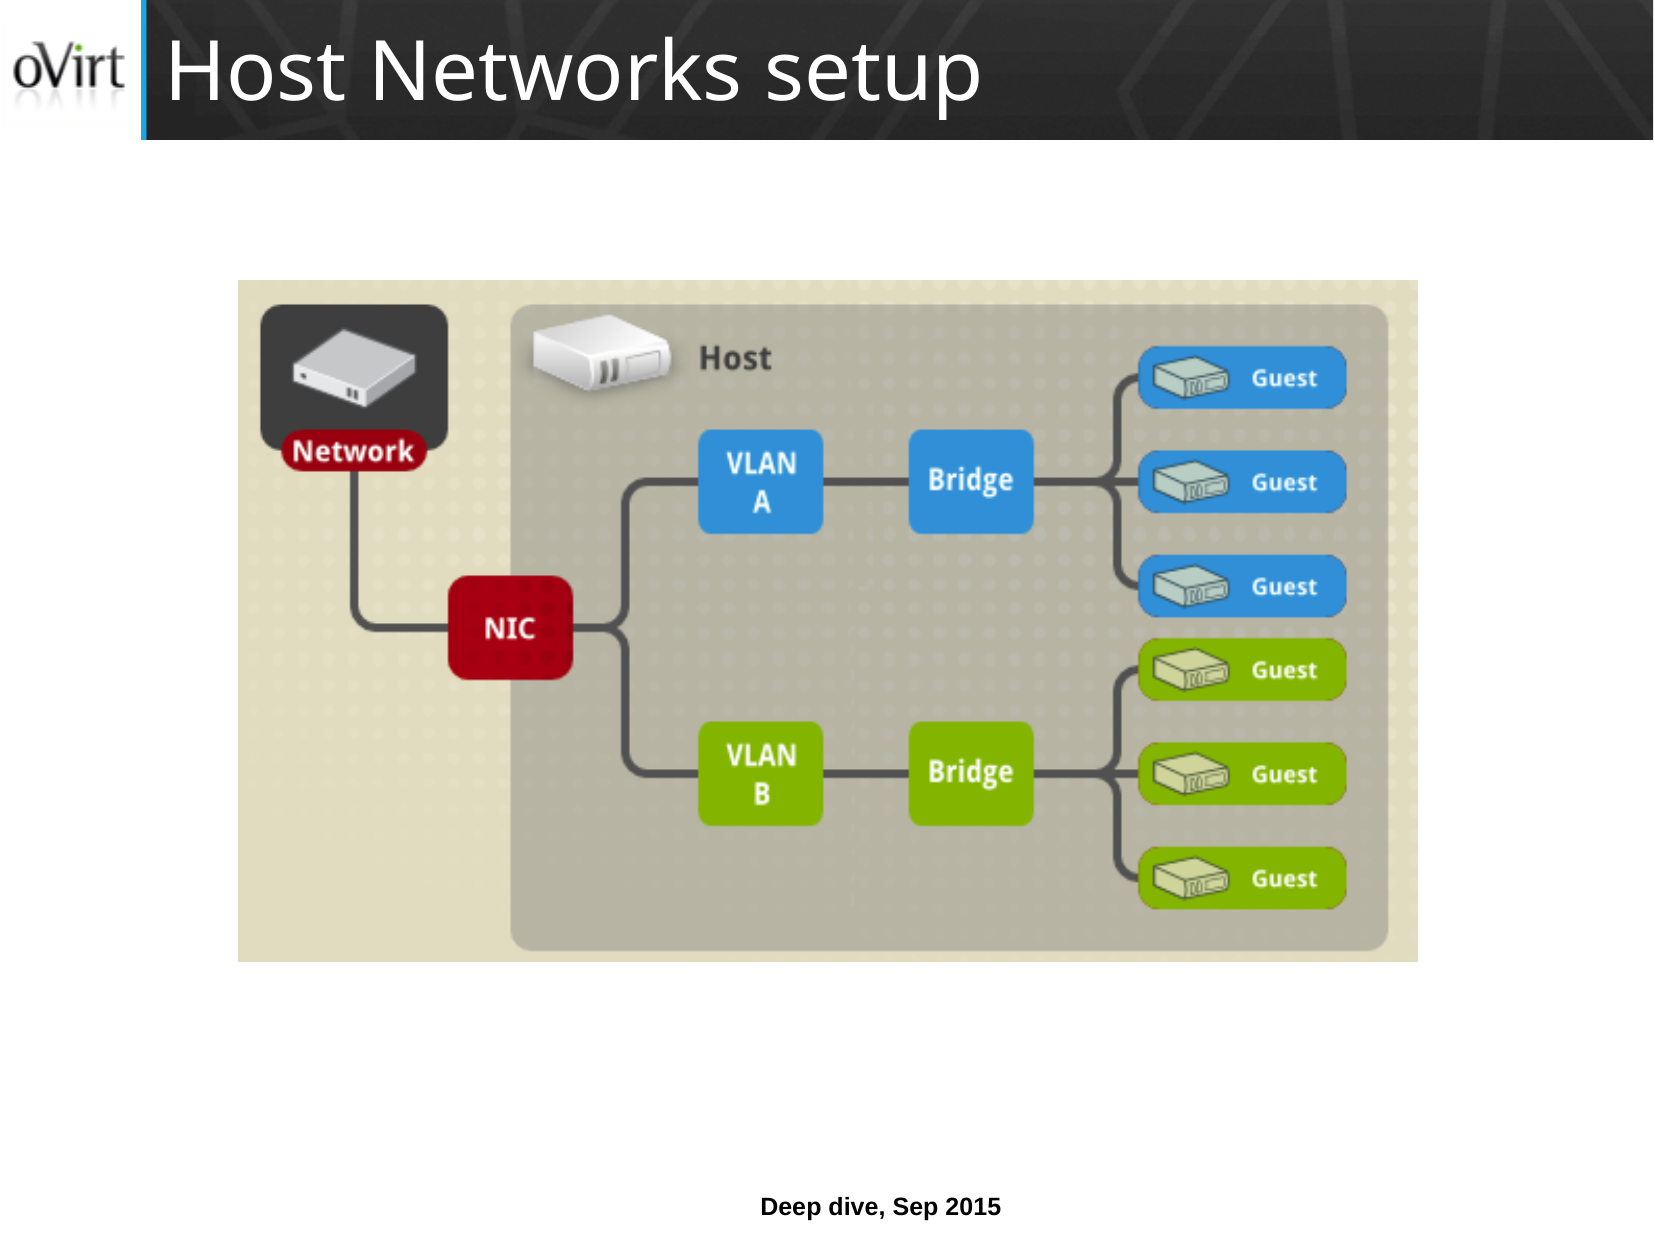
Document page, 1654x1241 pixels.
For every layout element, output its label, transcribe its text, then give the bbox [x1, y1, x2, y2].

picture [0, 0, 1654, 140]
title Host Networks setup [164, 18, 1653, 119]
picture [238, 280, 1418, 962]
